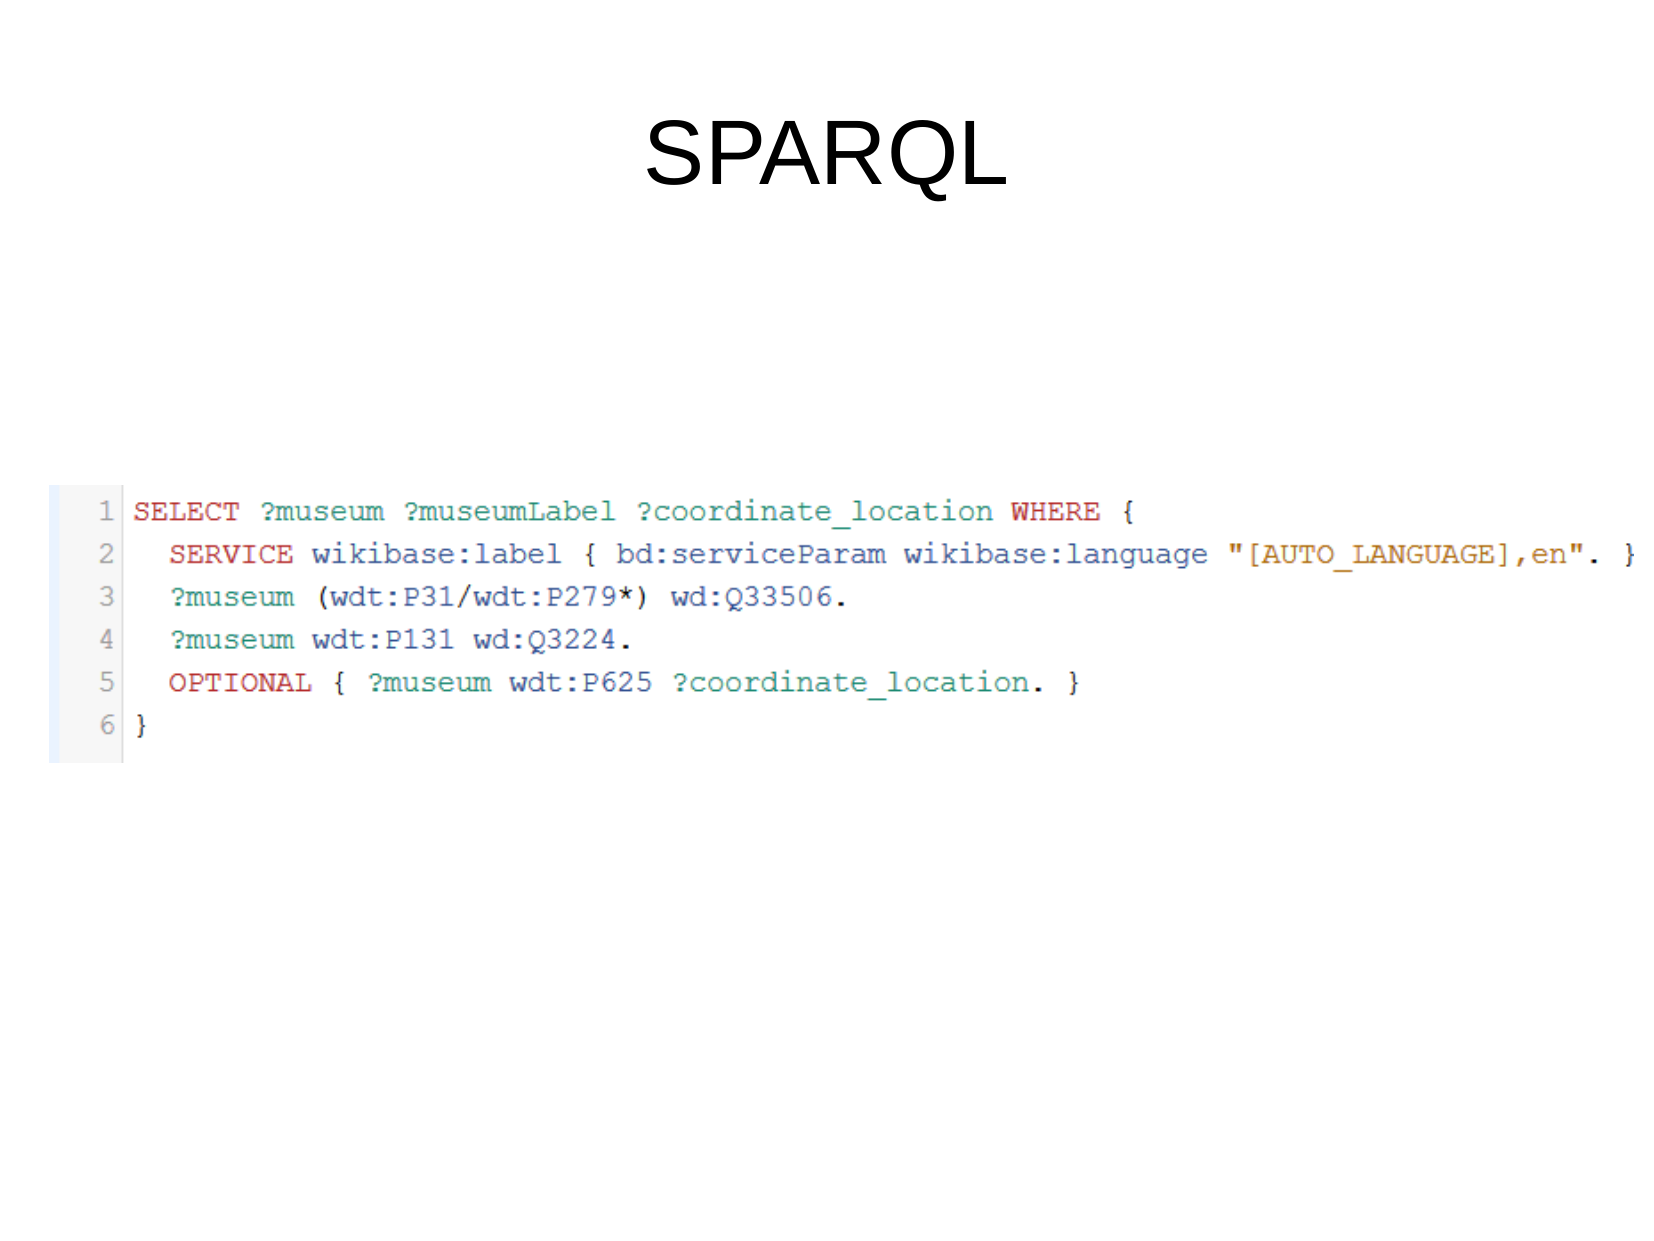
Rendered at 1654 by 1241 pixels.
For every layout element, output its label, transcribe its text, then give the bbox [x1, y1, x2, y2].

picture [49, 485, 1634, 763]
title SPARQL [82, 49, 1571, 257]
